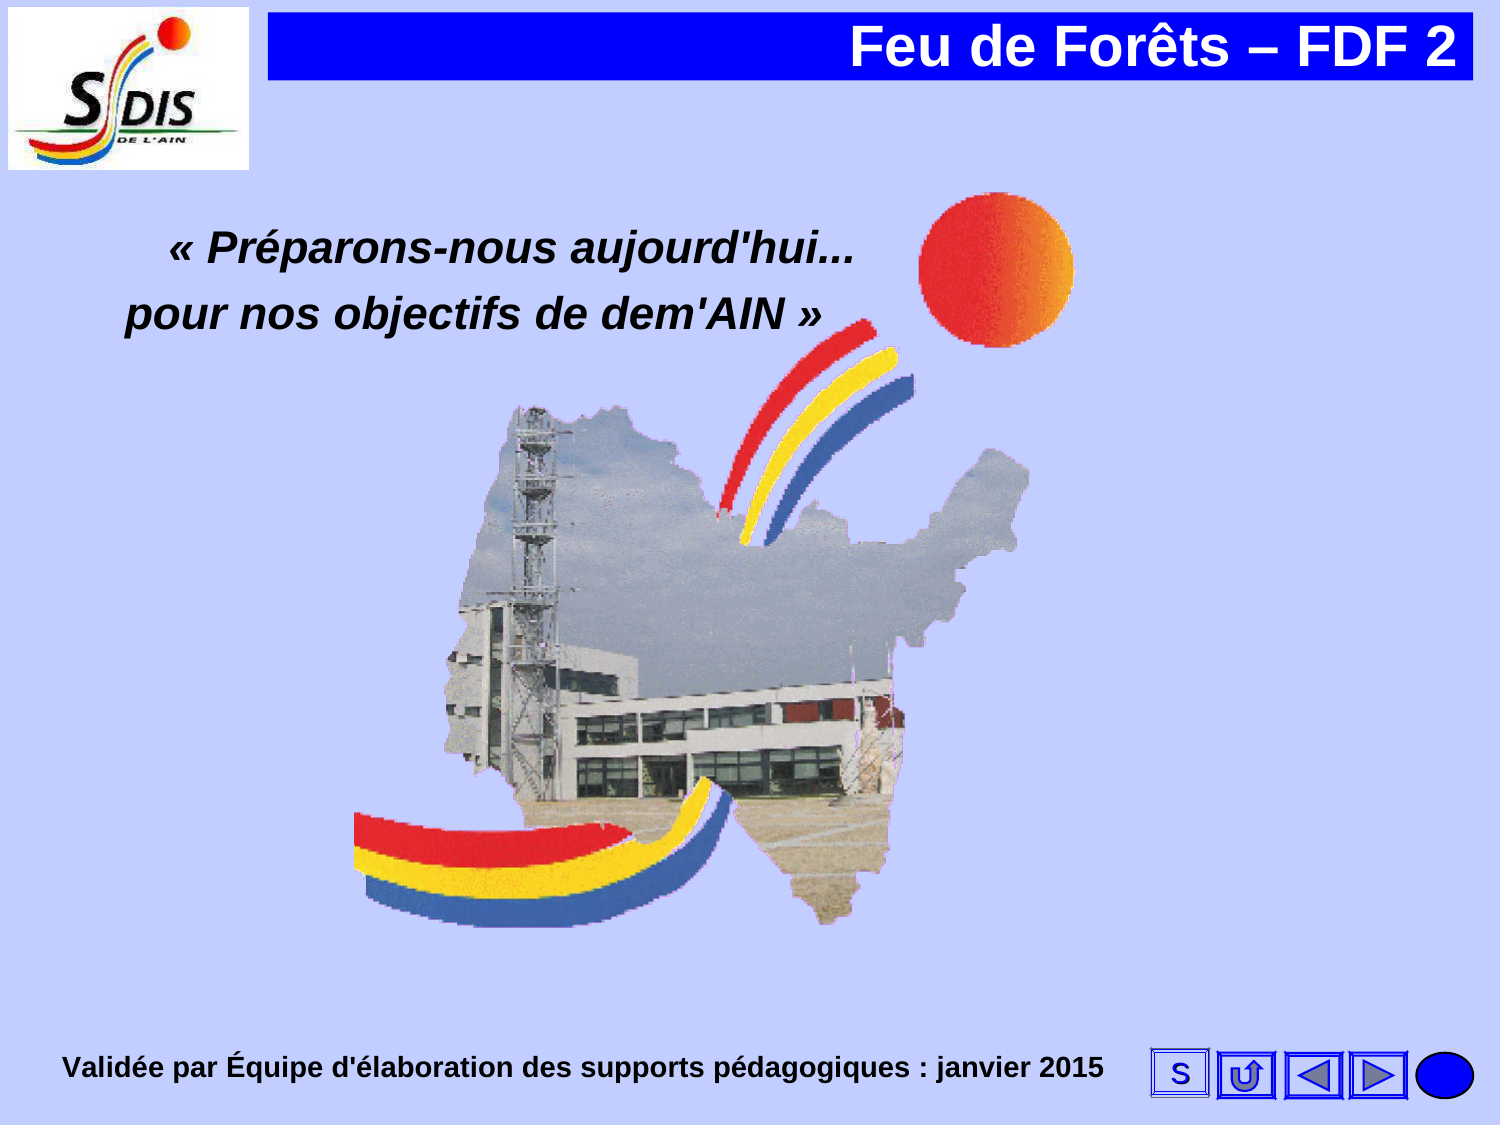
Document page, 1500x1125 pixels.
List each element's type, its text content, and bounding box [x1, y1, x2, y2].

picture [8, 7, 249, 170]
text_box [1416, 1052, 1474, 1099]
text_box Feu de Forêts – FDF 2 [267, 12, 354, 81]
text_box Validée par Équipe d'élaboration des supports pédagogiques : janvier 2015 [46, 1010, 1121, 1092]
picture [354, 0, 1150, 1125]
text_box Feu de Forêts – FDF 2 [1150, 12, 1474, 81]
list « Préparons-nous aujourd'hui... pour nos objectifs de dem'AIN » [53, 214, 916, 463]
